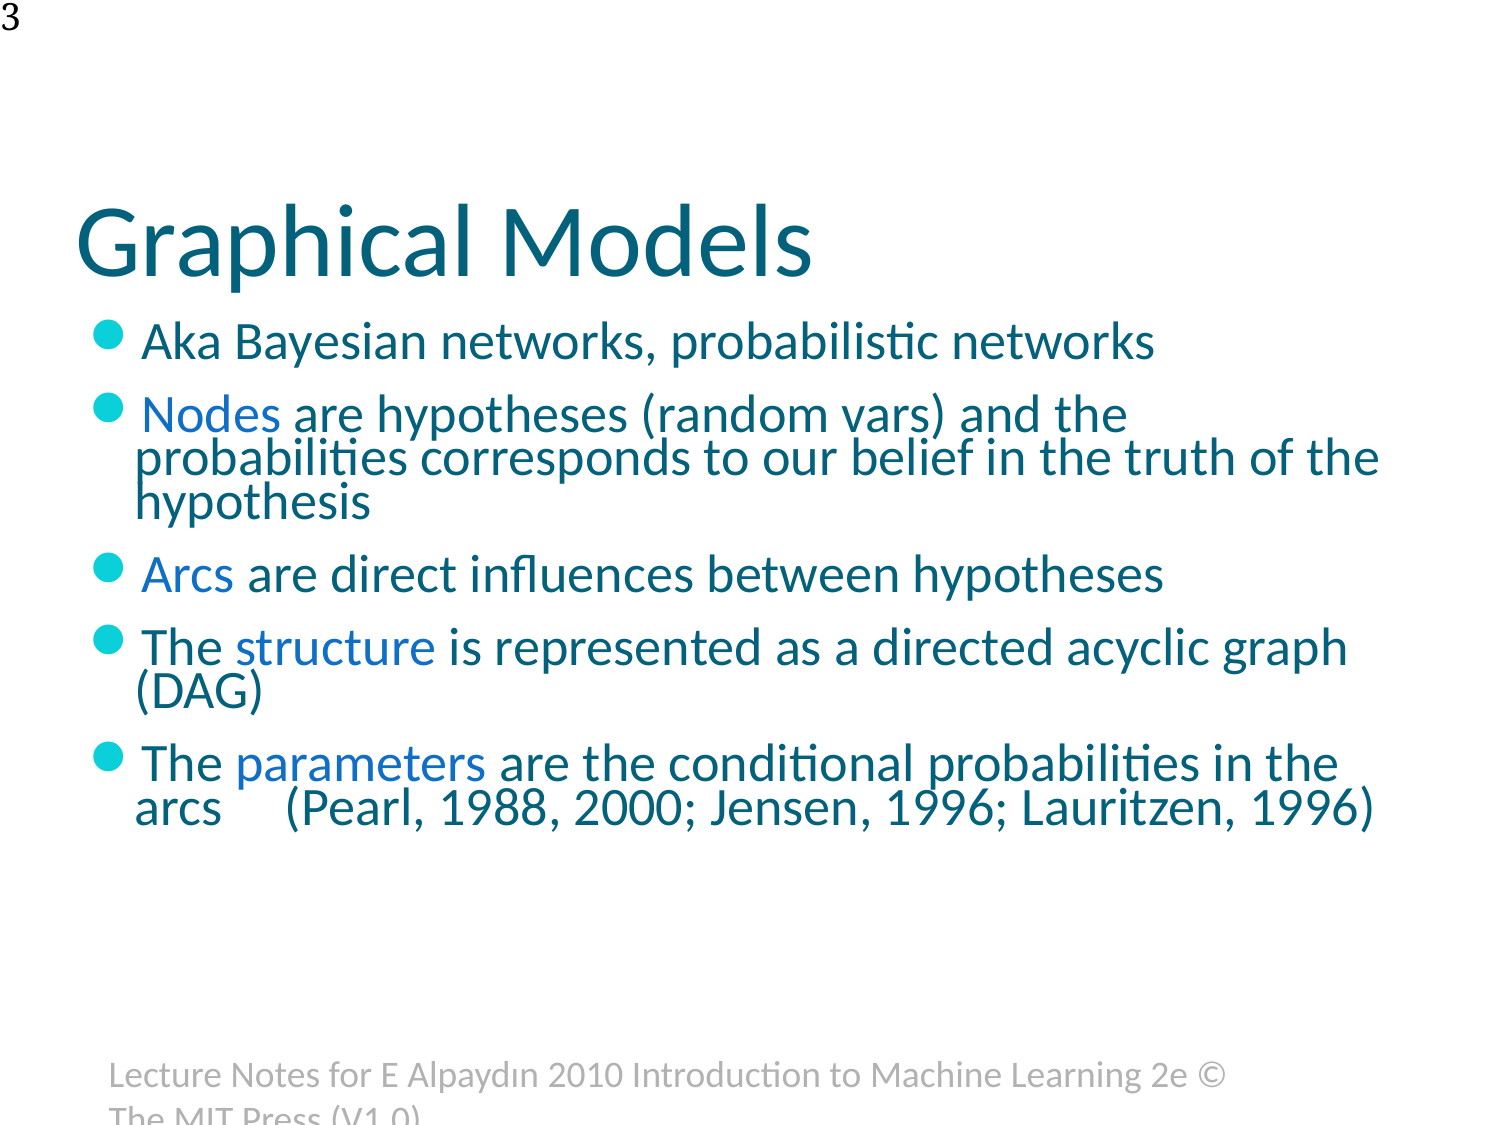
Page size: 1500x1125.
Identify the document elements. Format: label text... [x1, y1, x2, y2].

list Aka Bayesian networks, probabilistic networks Nodes are hypotheses (random vars) and the probabilities corresponds to our belief in the truth of the hypothesis Arcs are direct influences between hypotheses The structure is represented as a directed acyclic graph (DAG) The parameters are the conditional probabilities in the arcs (Pearl, 1988, 2000; Jensen, 1996; Lauritzen, 1996) [75, 317, 1425, 1038]
footer Lecture Notes for E Alpaydın 2010 Introduction to Machine Learning 2e © The MIT Press (V1.0) [93, 1042, 1254, 1103]
title Graphical Models [75, 115, 1425, 303]
